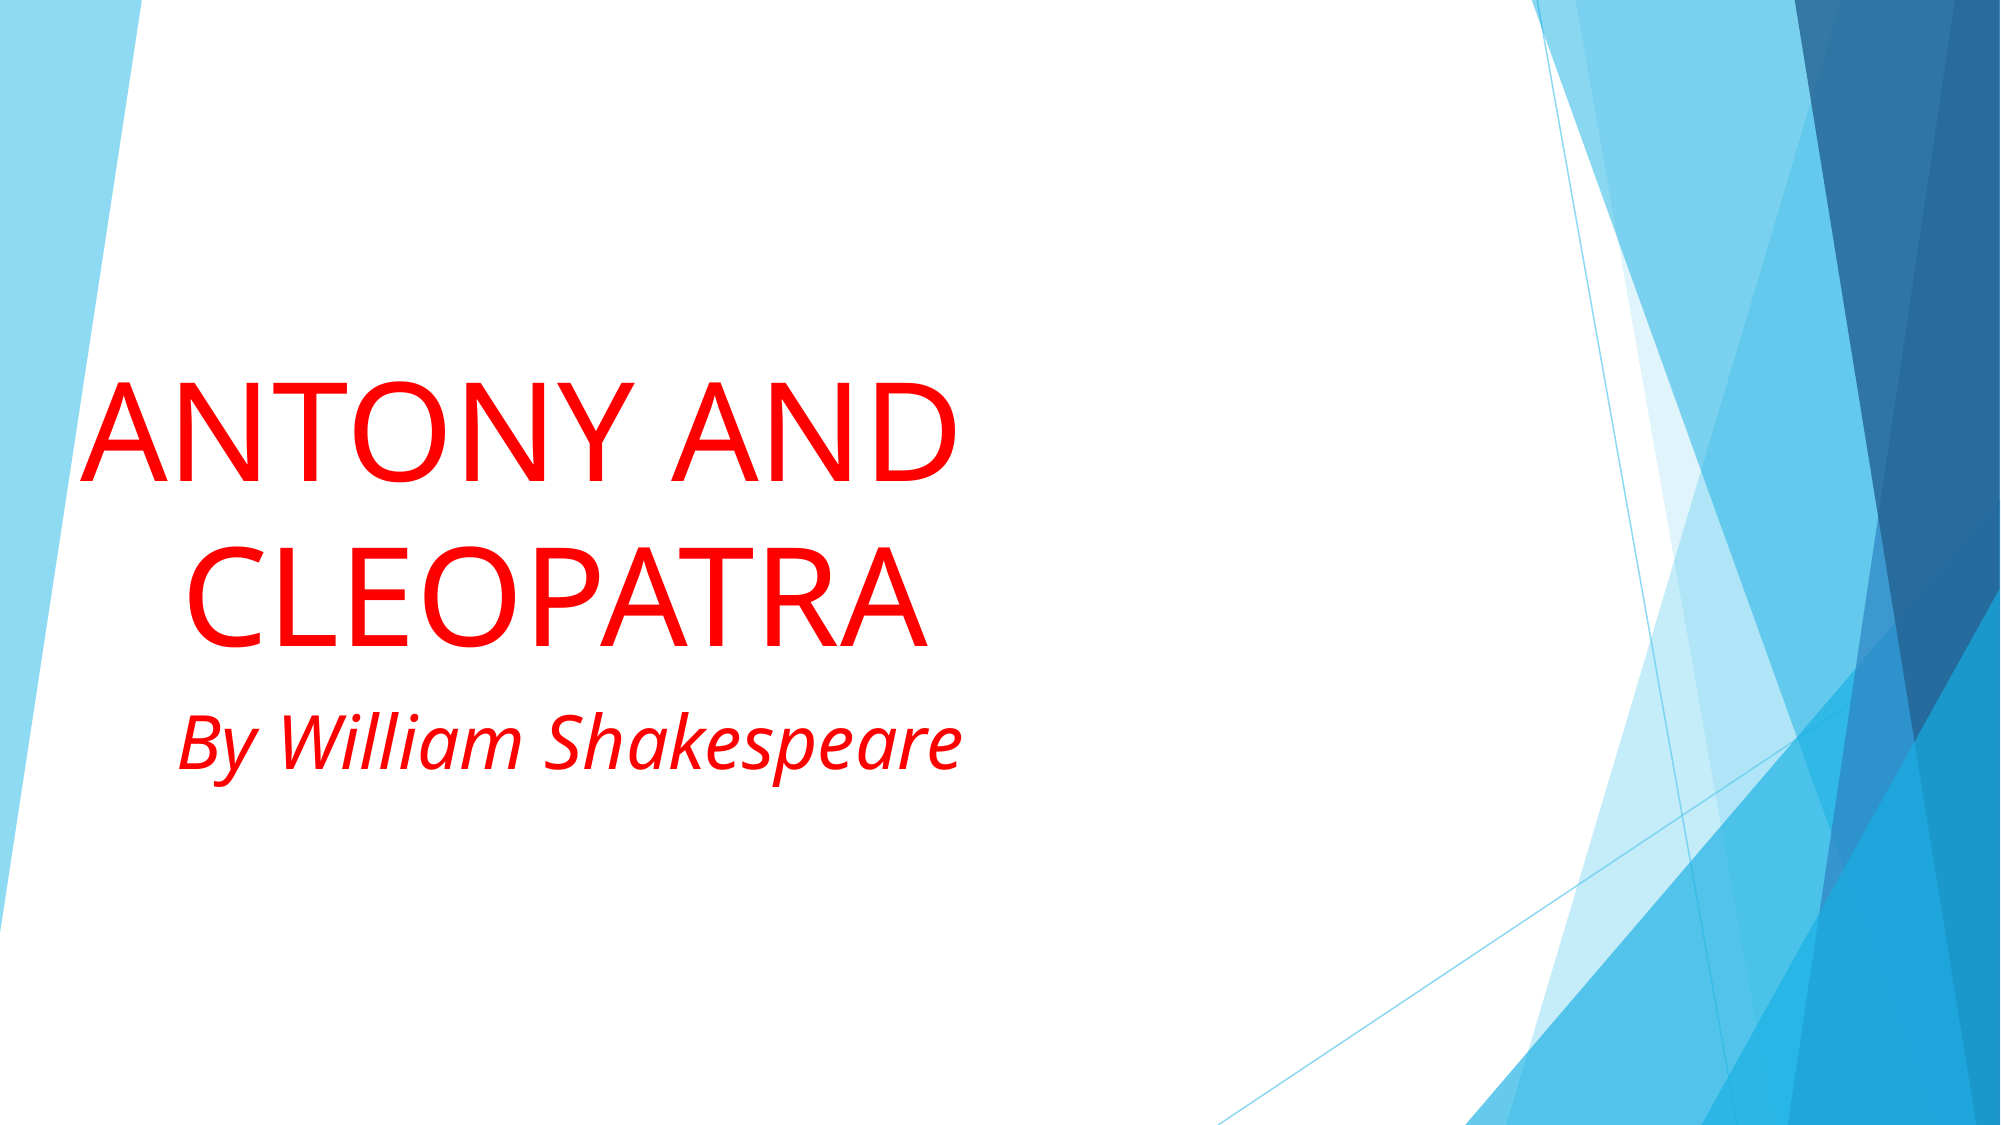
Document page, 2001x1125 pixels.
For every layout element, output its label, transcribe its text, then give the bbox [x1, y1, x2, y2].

subtitle ANTONY AND CLEOPATRA By William Shakespeare [64, 336, 1717, 517]
